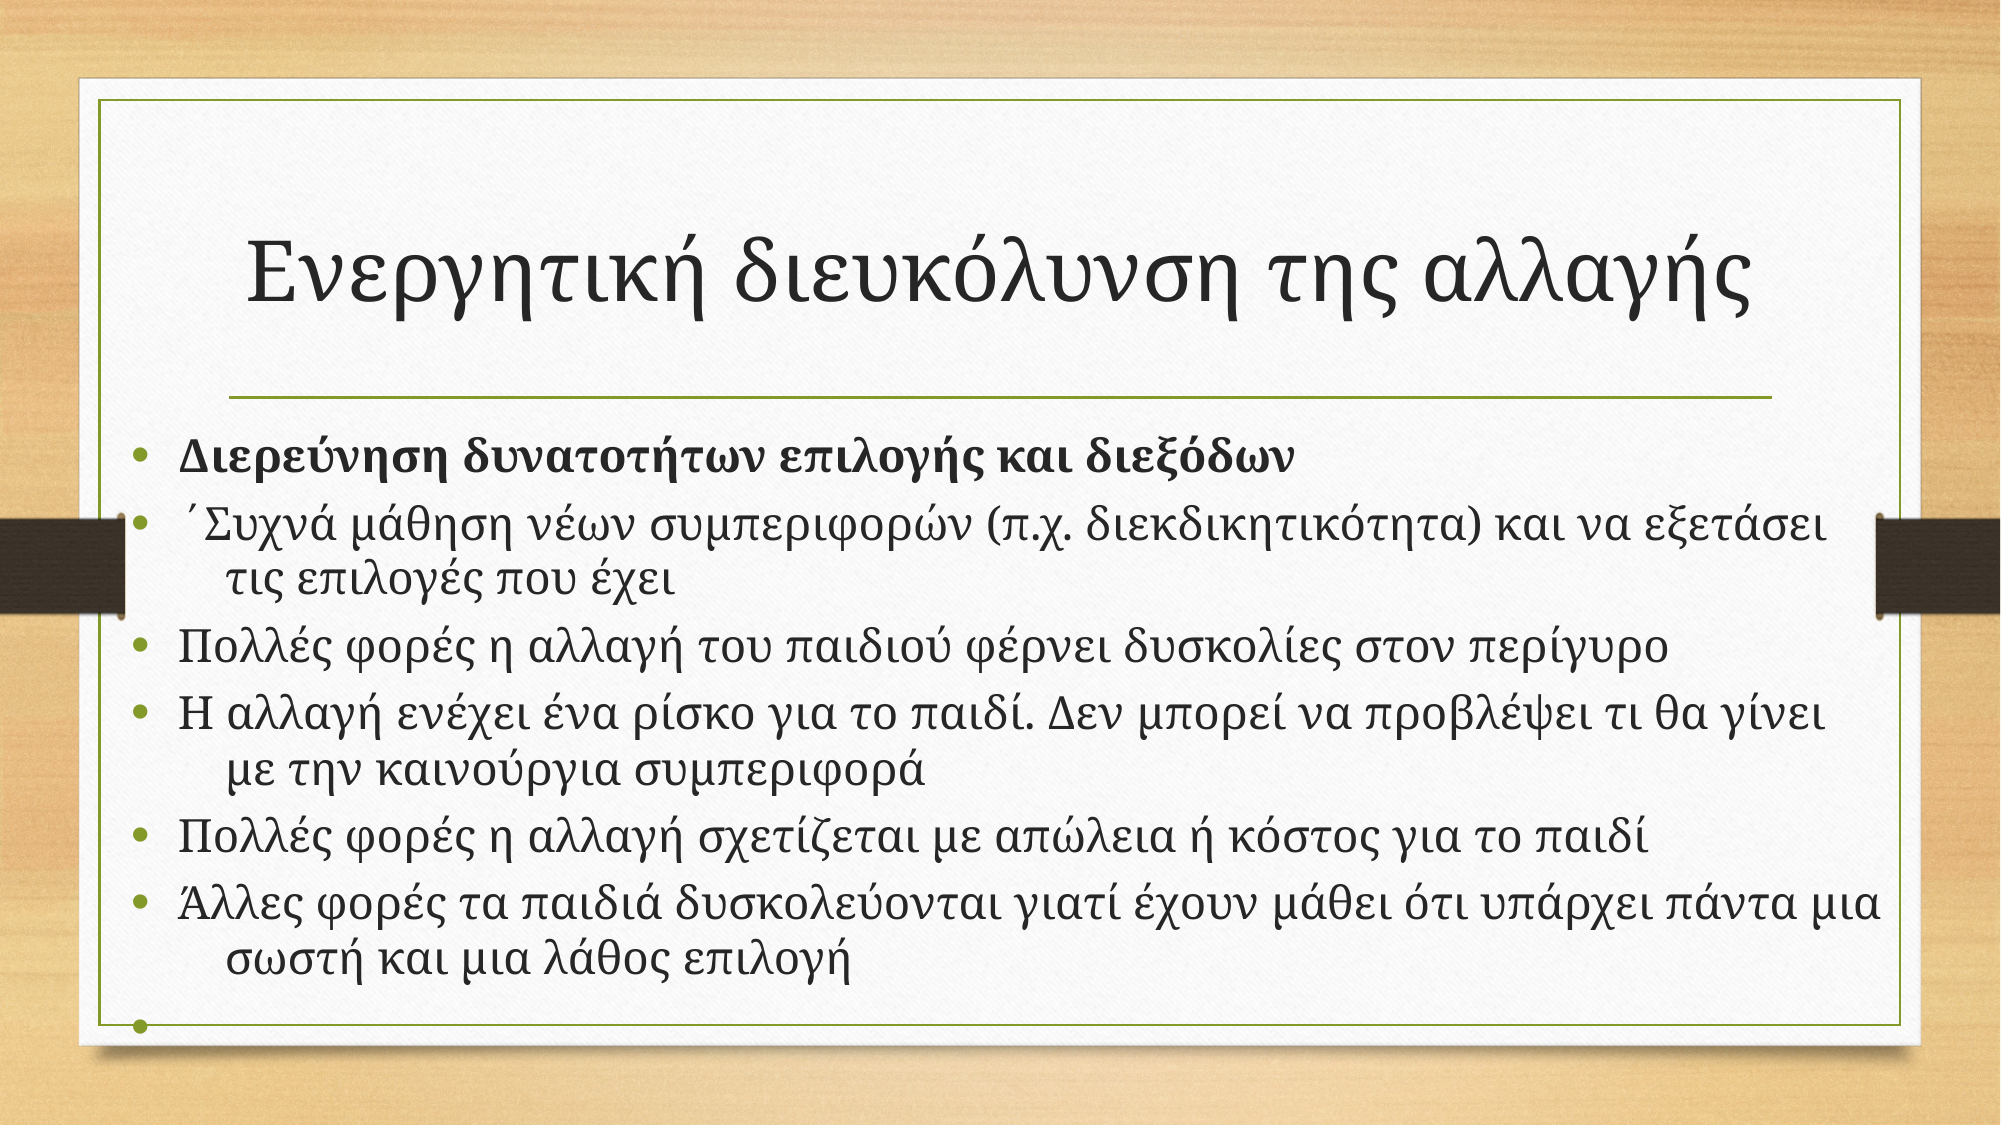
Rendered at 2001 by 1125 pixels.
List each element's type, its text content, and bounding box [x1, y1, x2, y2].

list Διερεύνηση δυνατοτήτων επιλογής και διεξόδων ΄Συχνά μάθηση νέων συμπεριφορών (π.χ. διεκδικητικότητα) και να εξετάσει τις επιλογές που έχει Πολλές φορές η αλλαγή του παιδιού φέρνει δυσκολίες στον περίγυρο Η αλλαγή ενέχει ένα ρίσκο για το παιδί. Δεν μπορεί να προβλέψει τι θα γίνει με την καινούργια συμπεριφορά Πολλές φορές η αλλαγή σχετίζεται με απώλεια ή κόστος για το παιδί Άλλες φορές τα παιδιά δυσκολεύονται γιατί έχουν μάθει ότι υπάρχει πάντα μια σωστή και μια λάθος επιλογή [116, 419, 1902, 1026]
title Ενεργητική διευκόλυνση της αλλαγής [212, 161, 1788, 376]
